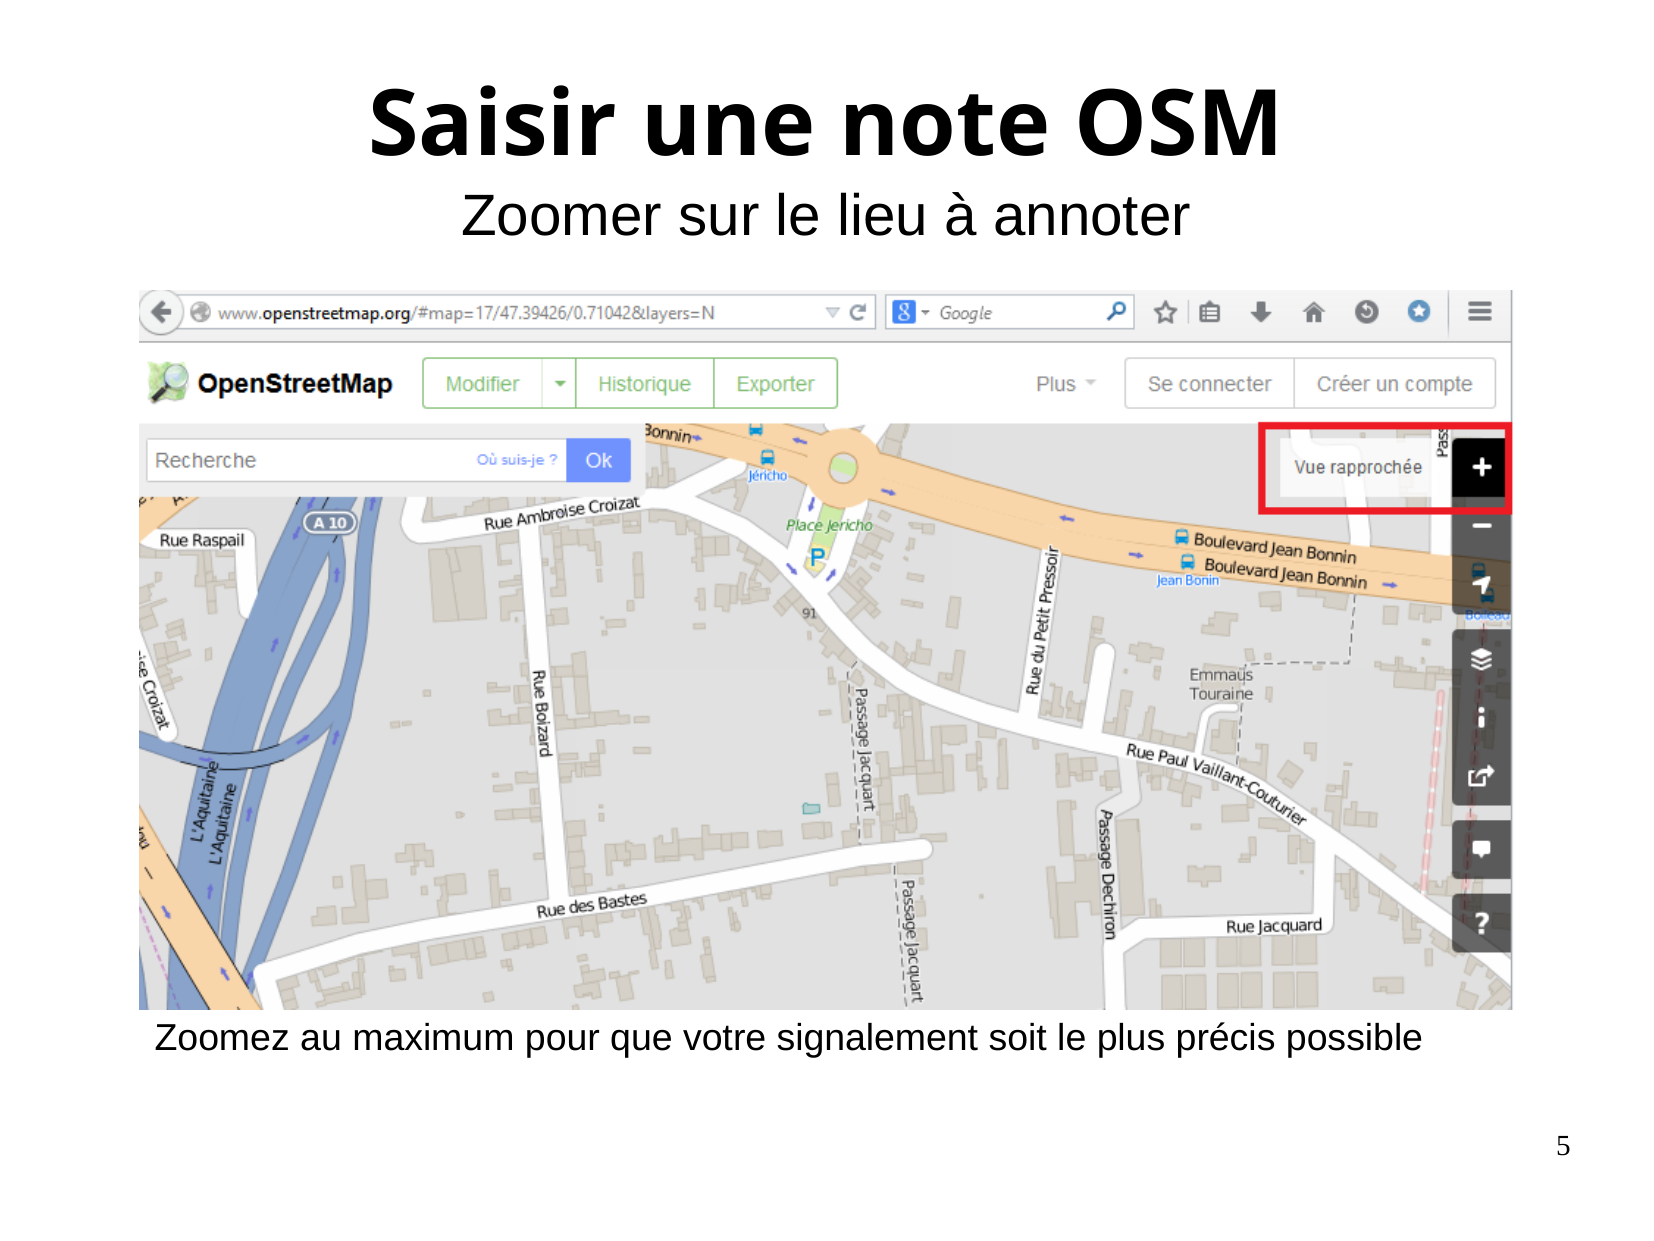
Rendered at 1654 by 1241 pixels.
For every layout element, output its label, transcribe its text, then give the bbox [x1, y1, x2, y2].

picture [139, 290, 1514, 1010]
title Saisir une note OSM Zoomer sur le lieu à annoter [82, 49, 1571, 257]
text_box Zoomez au maximum pour que votre signalement soit le plus précis possible [139, 1009, 1512, 1067]
